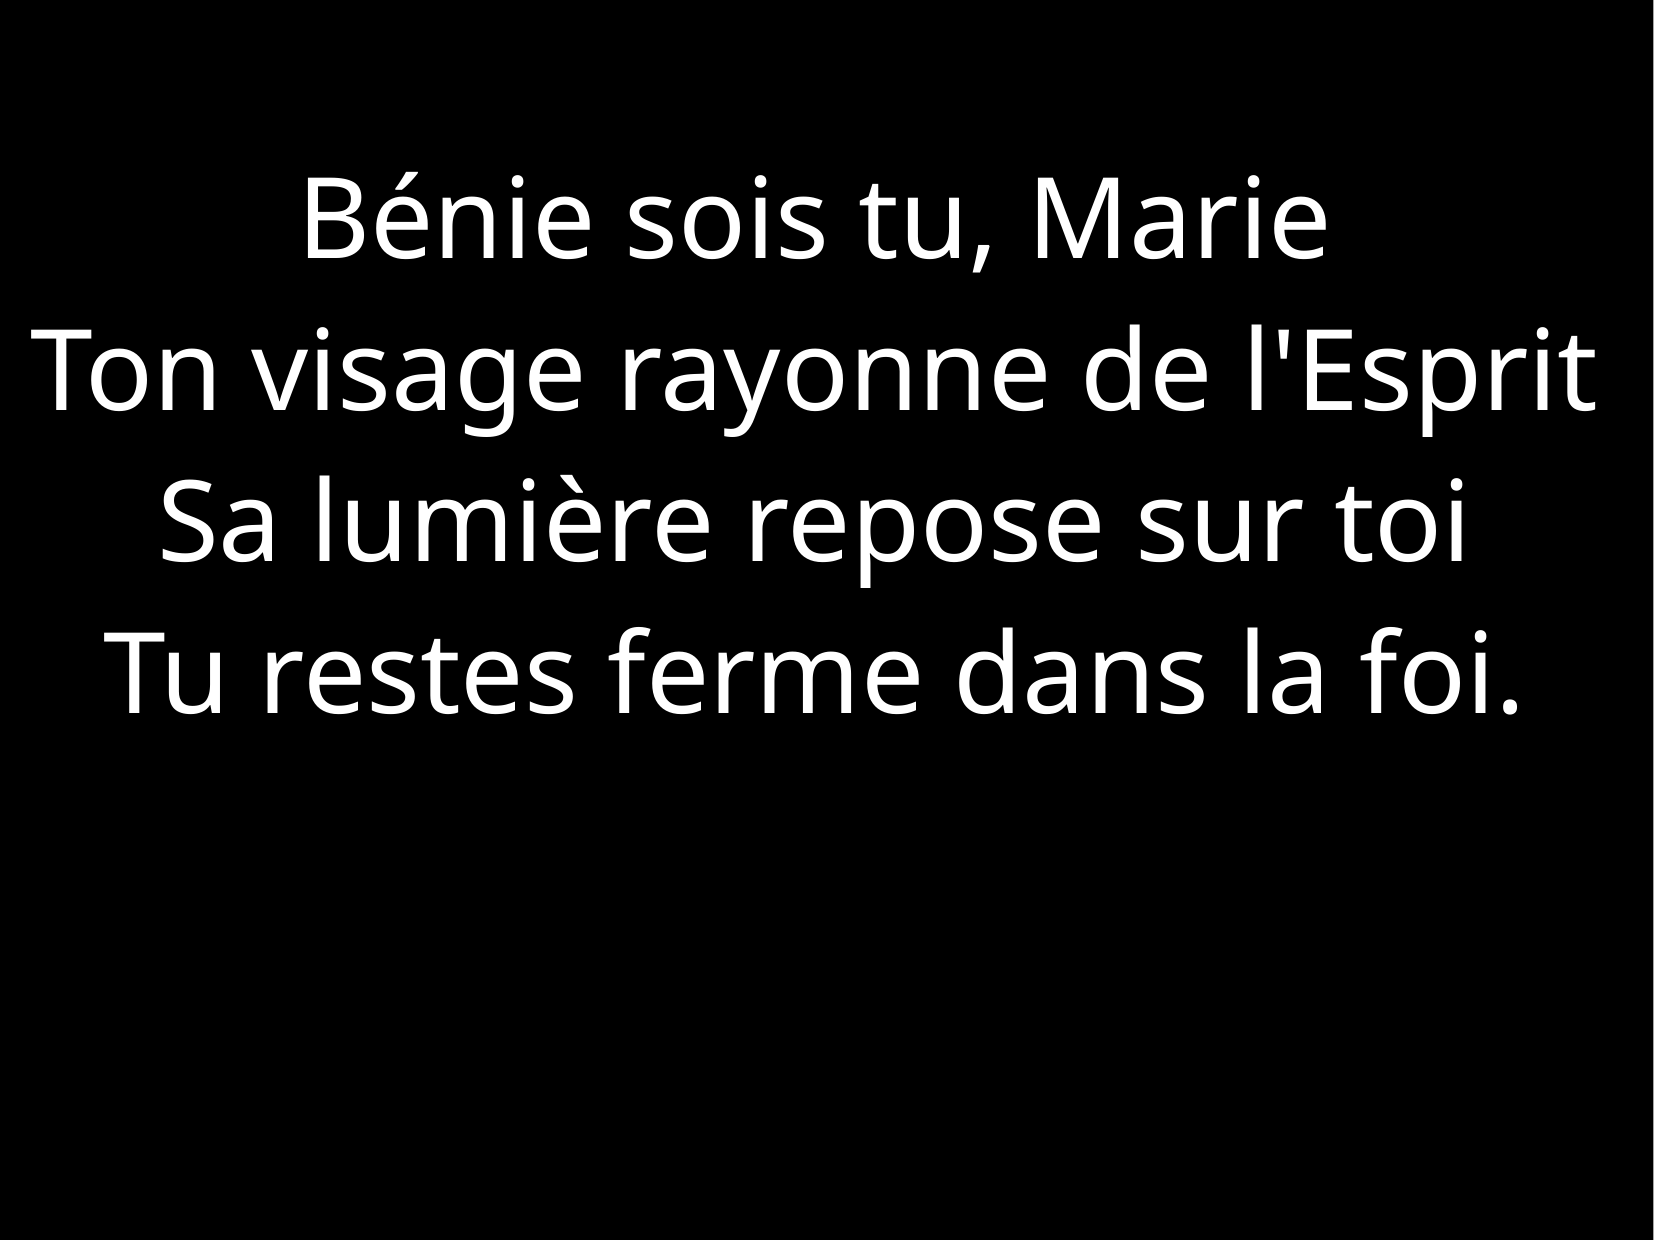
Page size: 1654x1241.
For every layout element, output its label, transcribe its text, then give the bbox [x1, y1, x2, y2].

list Bénie sois tu, Marie Ton visage rayonne de l'Esprit Sa lumière repose sur toi Tu restes ferme dans la foi. [0, 138, 1642, 957]
